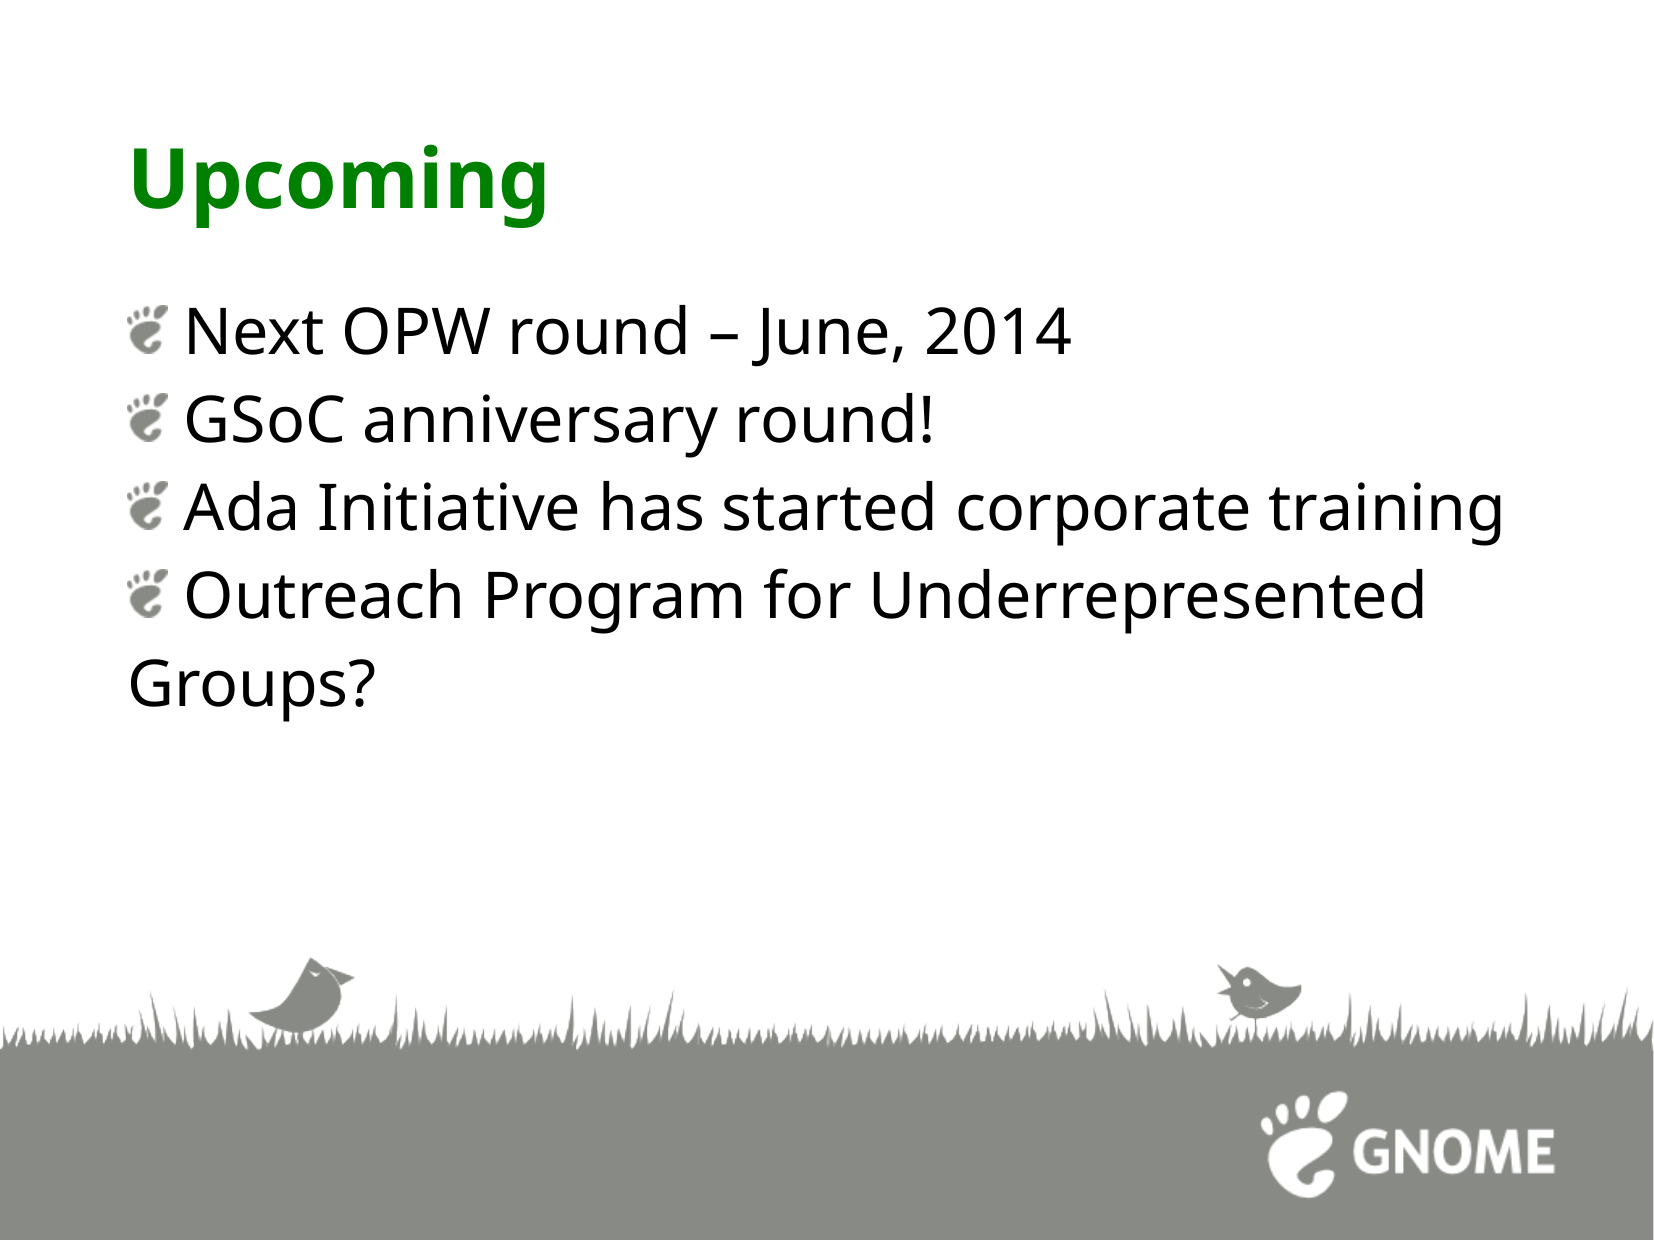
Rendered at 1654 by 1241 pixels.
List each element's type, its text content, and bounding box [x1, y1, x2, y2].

picture [0, 0, 1654, 1241]
text_box Next OPW round – June, 2014 GSoC anniversary round! Ada Initiative has started corporate training Outreach Program for Underrepresented Groups? [112, 277, 1654, 640]
text_box Upcoming [112, 112, 1654, 240]
